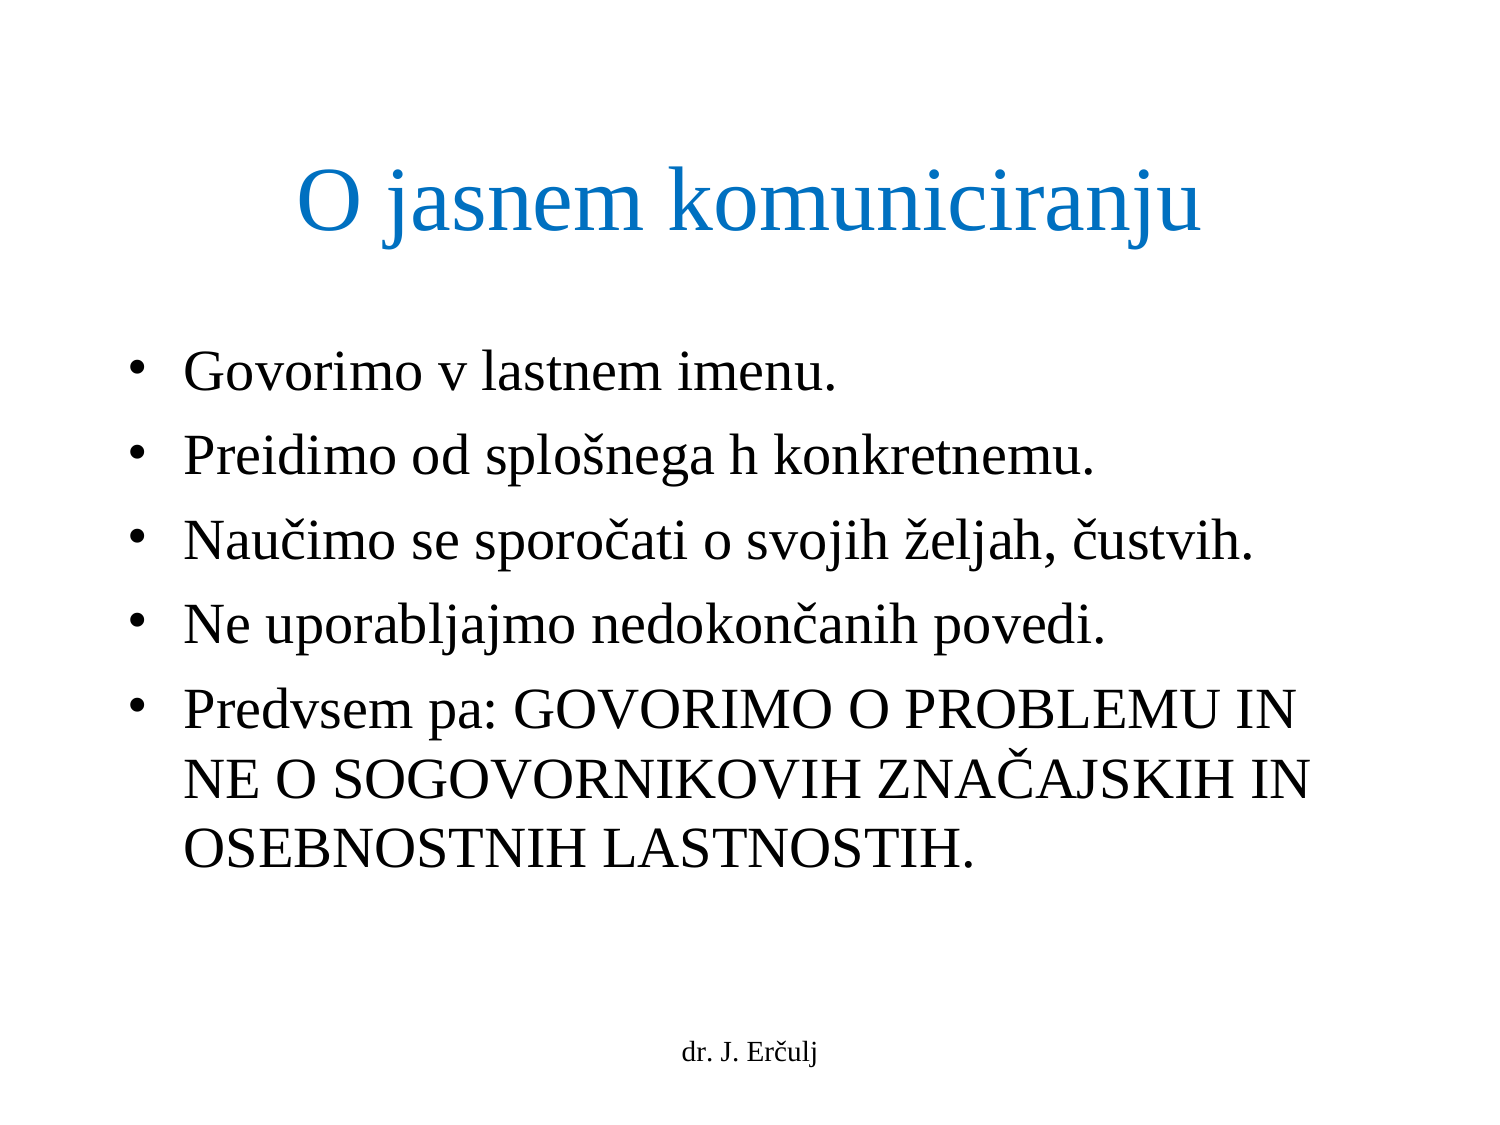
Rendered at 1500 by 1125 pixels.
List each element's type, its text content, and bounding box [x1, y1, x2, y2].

text_box dr. J. Erčulj [512, 1025, 988, 1101]
title O jasnem komuniciranju [112, 99, 1388, 288]
list Govorimo v lastnem imenu. Preidimo od splošnega h konkretnemu. Naučimo se sporočati o svojih željah, čustvih. Ne uporabljajmo nedokončanih povedi. Predvsem pa: GOVORIMO O PROBLEMU IN NE O SOGOVORNIKOVIH ZNAČAJSKIH IN OSEBNOSTNIH LASTNOSTIH. [112, 324, 1388, 1001]
